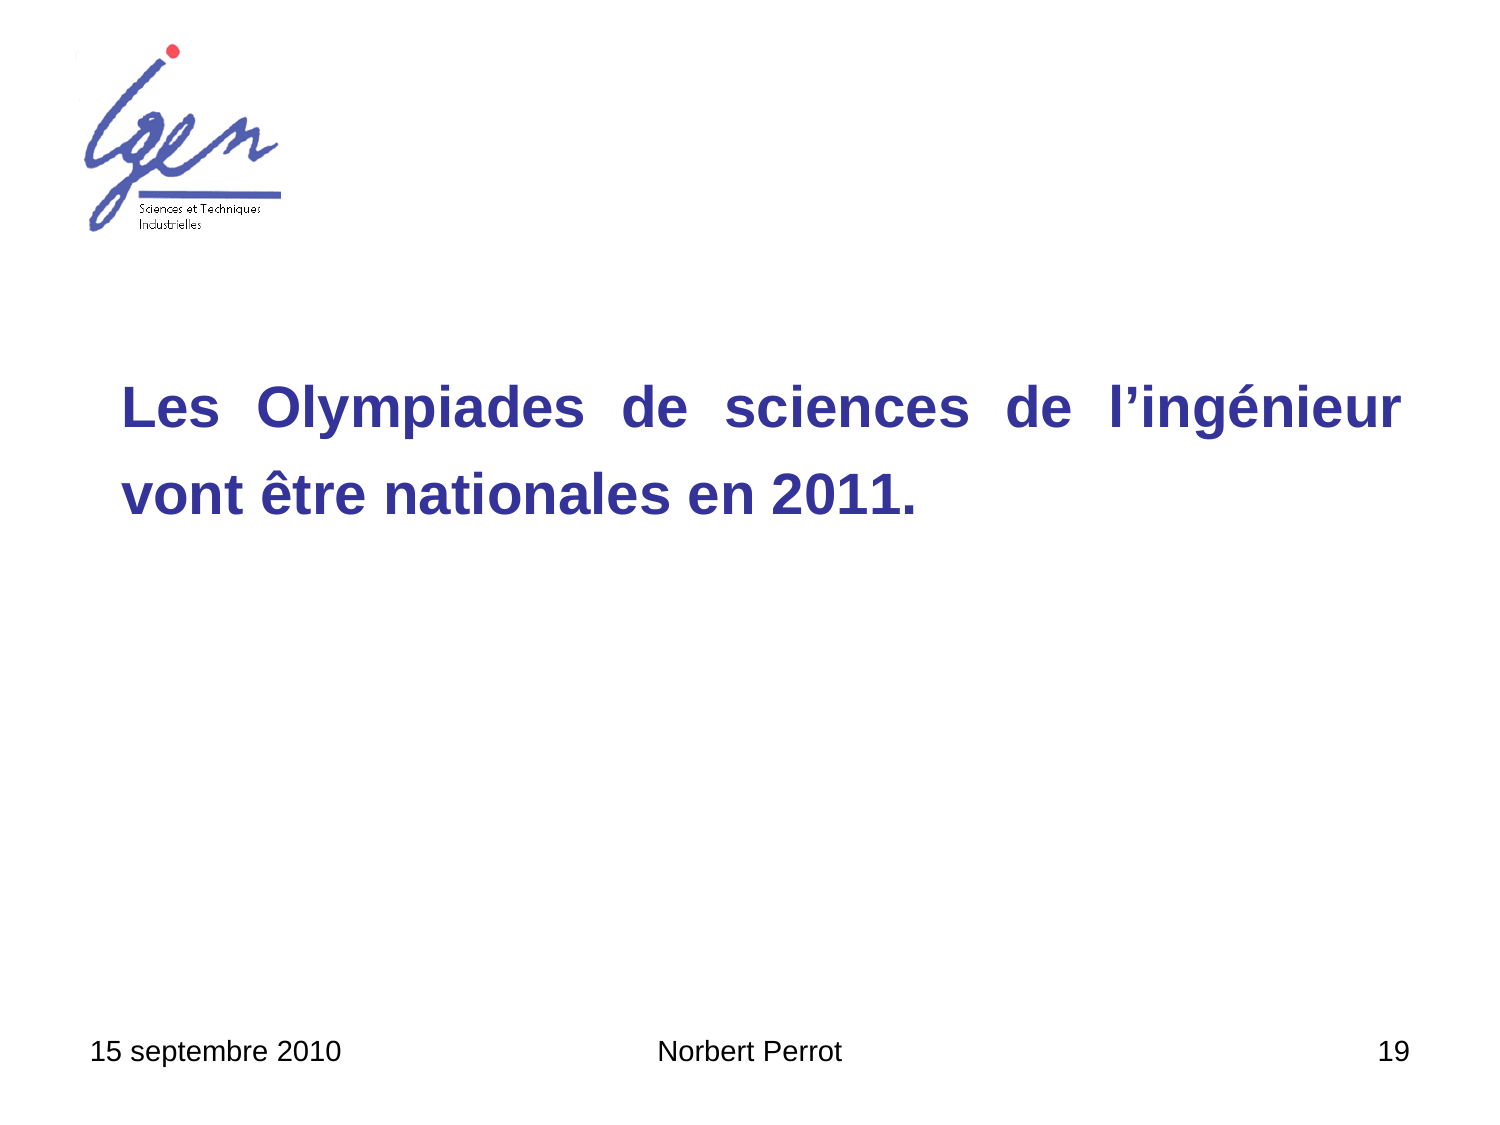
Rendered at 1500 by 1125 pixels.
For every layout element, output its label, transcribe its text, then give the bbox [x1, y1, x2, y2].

text_box Norbert Perrot [512, 1024, 988, 1103]
text_box Les Olympiades de sciences de l’ingénieur vont être nationales en 2011. [106, 343, 1419, 535]
picture [75, 42, 281, 235]
text_box 15 septembre 2010 [74, 1024, 426, 1103]
text_box <numéro> [1074, 1024, 1426, 1103]
